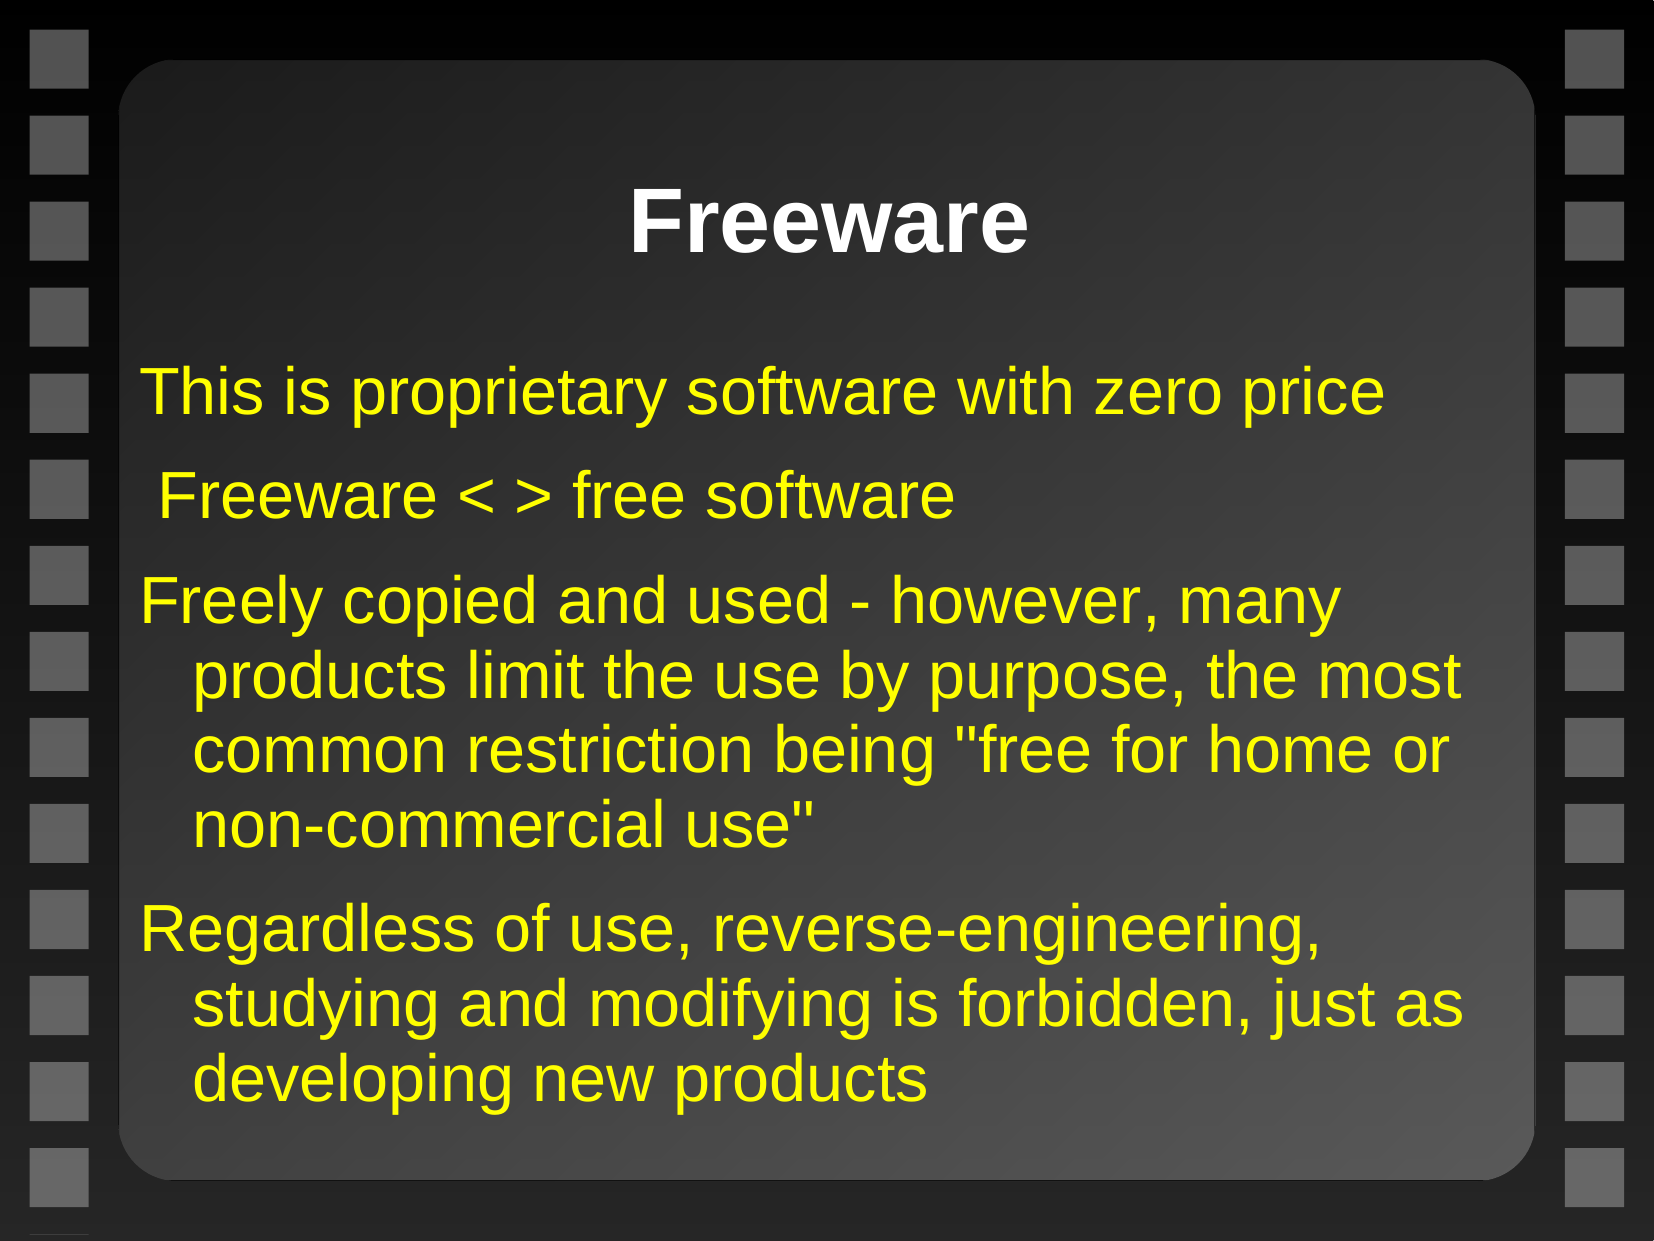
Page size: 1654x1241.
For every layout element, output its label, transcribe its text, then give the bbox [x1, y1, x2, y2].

list This is proprietary software with zero price Freeware < > free software Freely copied and used - however, many products limit the use by purpose, the most common restriction being "free for home or non-commercial use" Regardless of use, reverse-engineering, studying and modifying is forbidden, just as developing new products [121, 354, 1534, 1127]
title Freeware [123, 117, 1536, 325]
